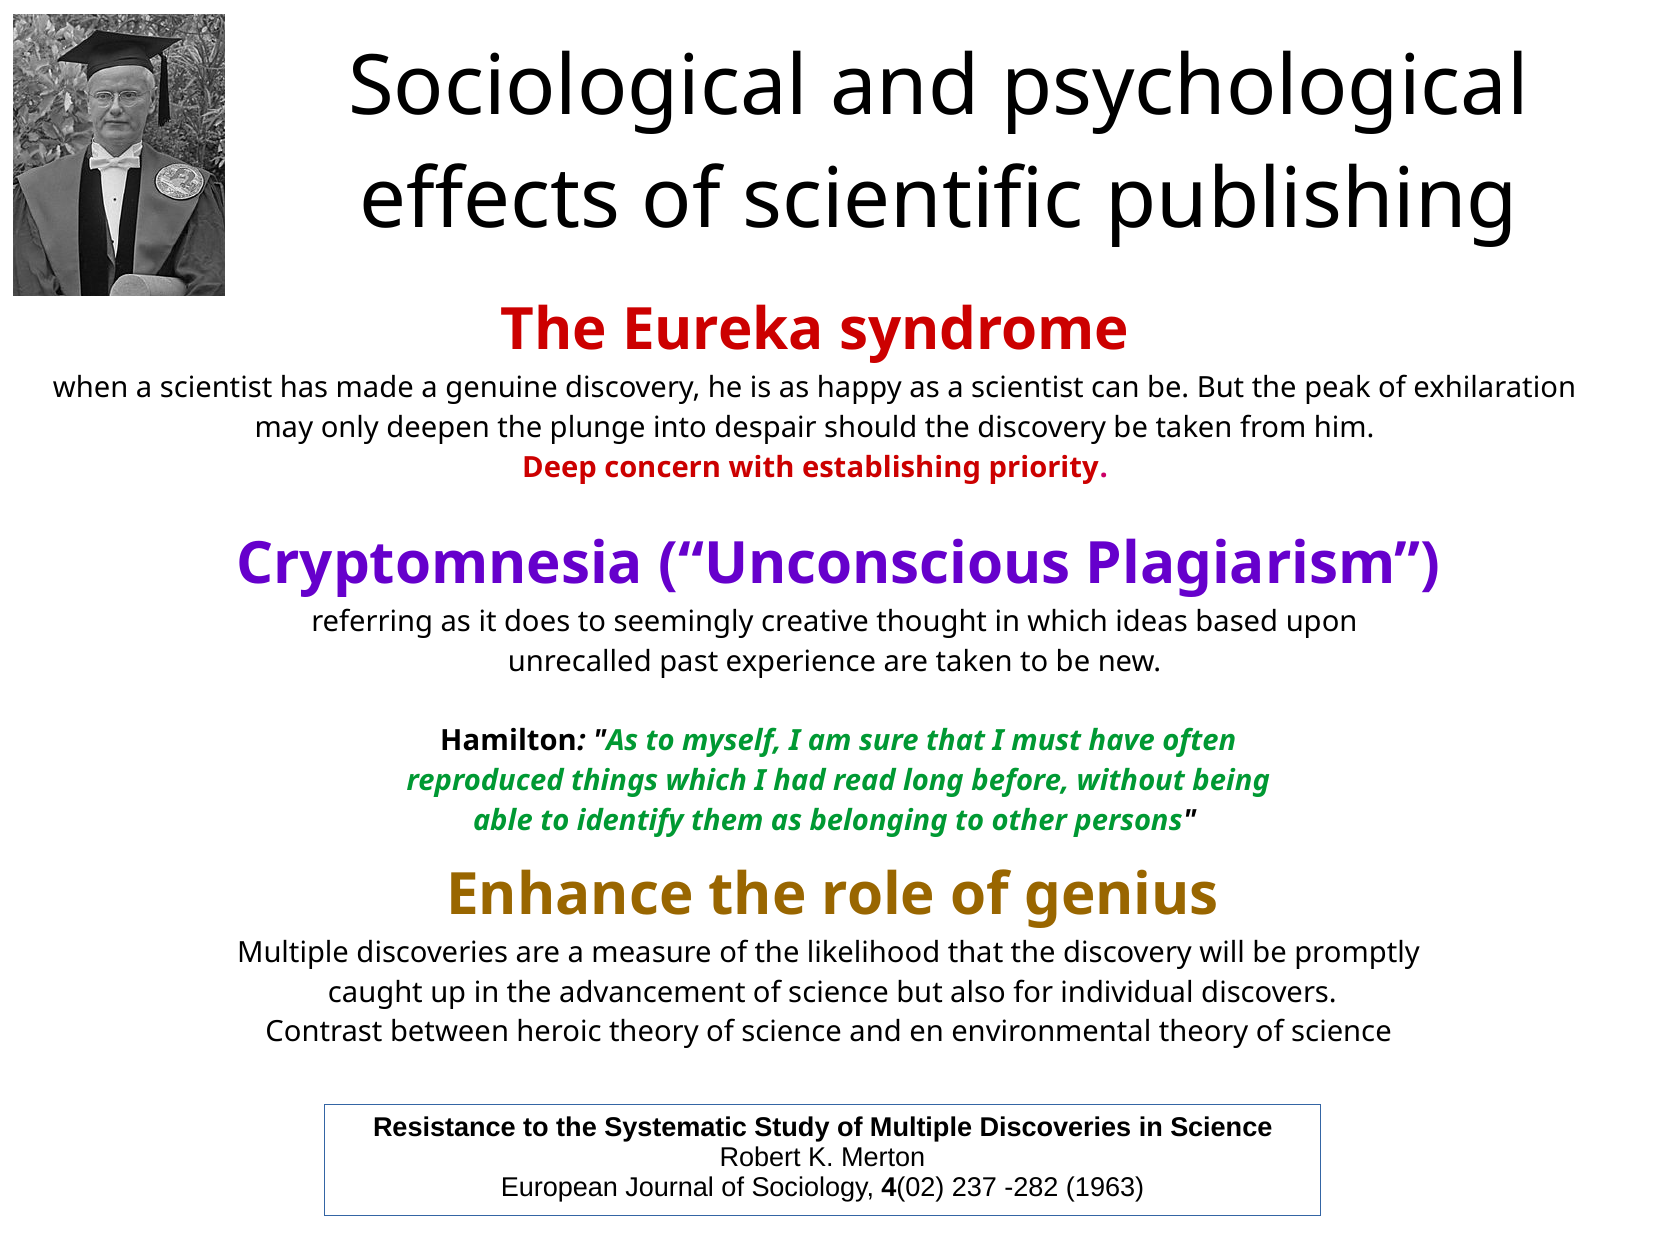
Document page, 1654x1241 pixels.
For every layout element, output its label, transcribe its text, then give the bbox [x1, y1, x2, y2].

text_box The Eureka syndrome when a scientist has made a genuine discovery, he is as happy as a scientist can be. But the peak of exhilaration may only deepen the plunge into despair should the discovery be taken from him. Deep concern with establishing priority. [23, 279, 1607, 660]
text_box Sociological and psychological effects of scientific publishing [225, 17, 1654, 237]
text_box Enhance the role of genius Multiple discoveries are a measure of the likelihood that the discovery will be promptly caught up in the advancement of science but also for individual discovers. Contrast between heroic theory of science and en environmental theory of science [76, 844, 1589, 1043]
text_box Resistance to the Systematic Study of Multiple Discoveries in Science Robert K. Merton European Journal of Sociology, 4(02) 237 -282 (1963) [324, 1104, 1321, 1216]
text_box Cryptomnesia (“Unconscious Plagiarism”) referring as it does to seemingly creative thought in which ideas based upon unrecalled past experience are taken to be new. Hamilton: "As to myself, I am sure that I must have often reproduced things which I had read long before, without being able to identify them as belonging to other persons" [82, 513, 1595, 902]
picture [13, 14, 225, 296]
